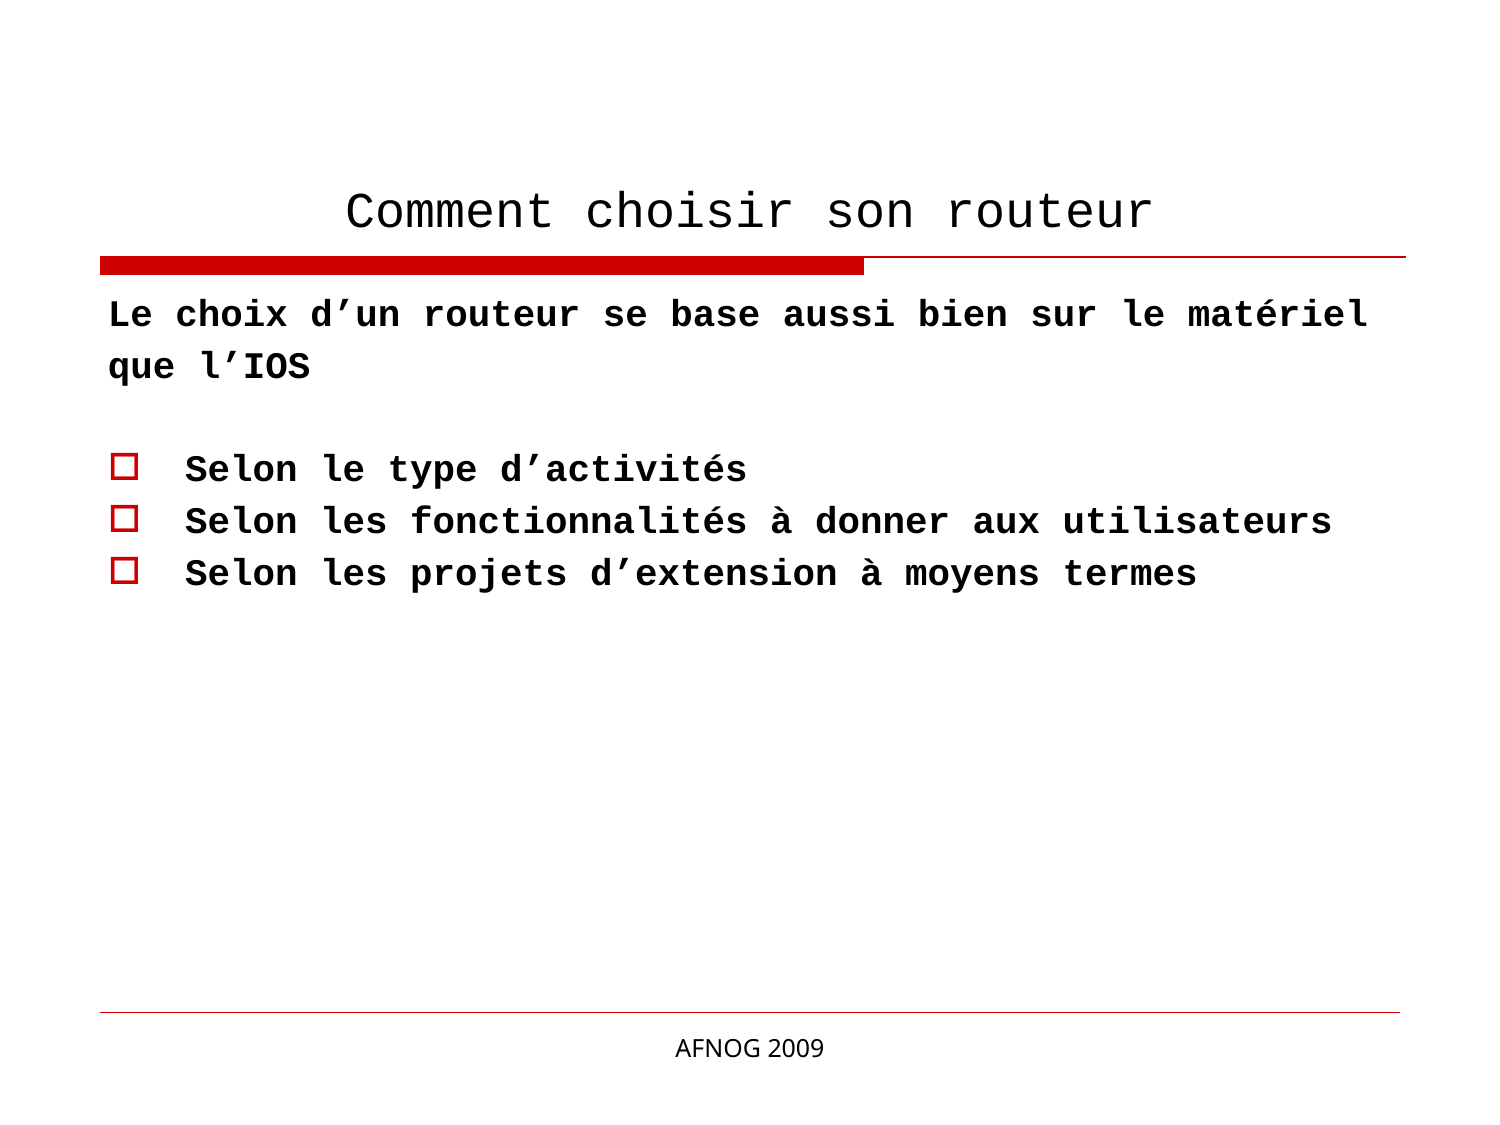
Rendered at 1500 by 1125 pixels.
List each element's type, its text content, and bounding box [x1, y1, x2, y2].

text_box AFNOG 2009 [512, 1024, 988, 1103]
title Comment choisir son routeur [94, 49, 1407, 250]
list Le choix d’un routeur se base aussi bien sur le matériel que l’IOS Selon le type d’activités Selon les fonctionnalités à donner aux utilisateurs Selon les projets d’extension à moyens termes [92, 287, 1406, 988]
